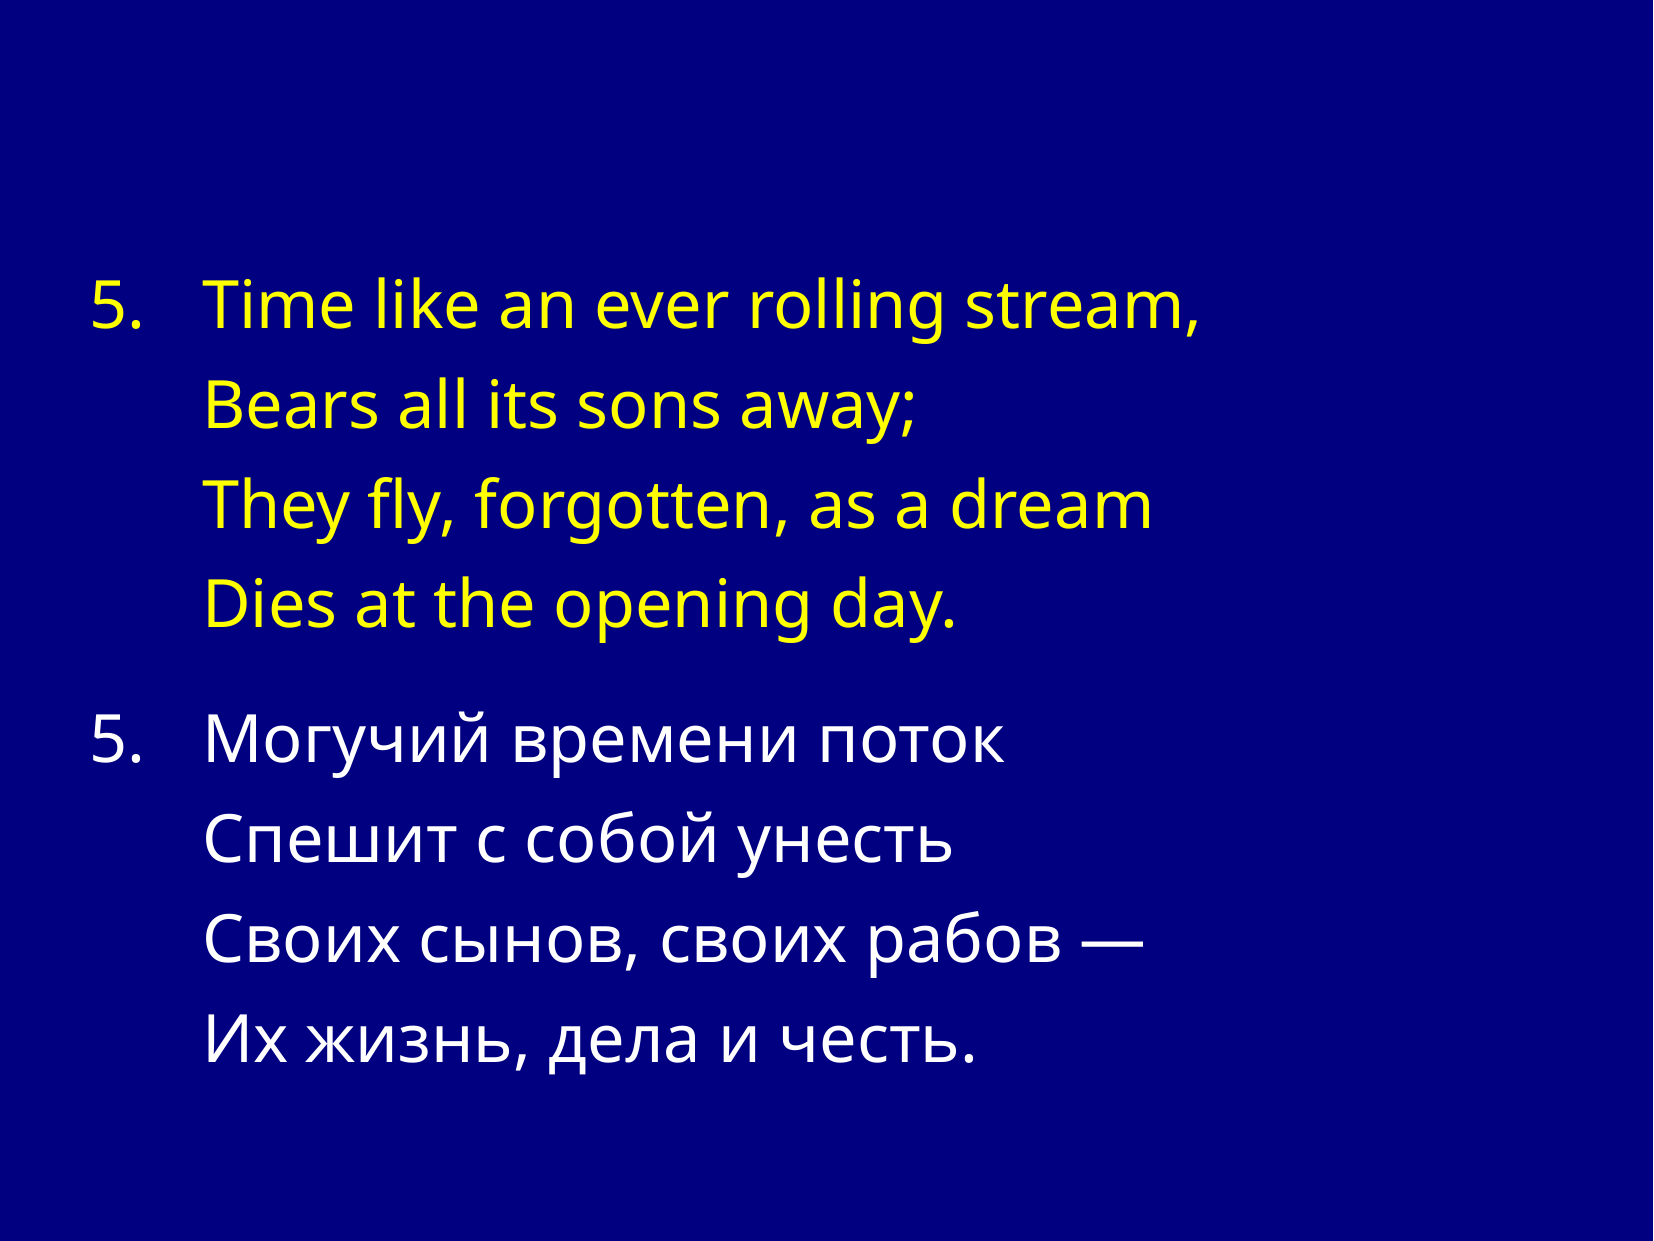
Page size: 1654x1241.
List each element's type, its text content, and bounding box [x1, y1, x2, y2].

text_box 5. Могучий времени поток Спешит с собой унесть Своих сынов, своих рабов — Их жизнь, дела и честь. [75, 675, 1576, 1163]
text_box 5. Time like an ever rolling stream, Bears all its sons away; They fly, forgotten, as a dream Dies at the opening day. [75, 150, 1576, 638]
